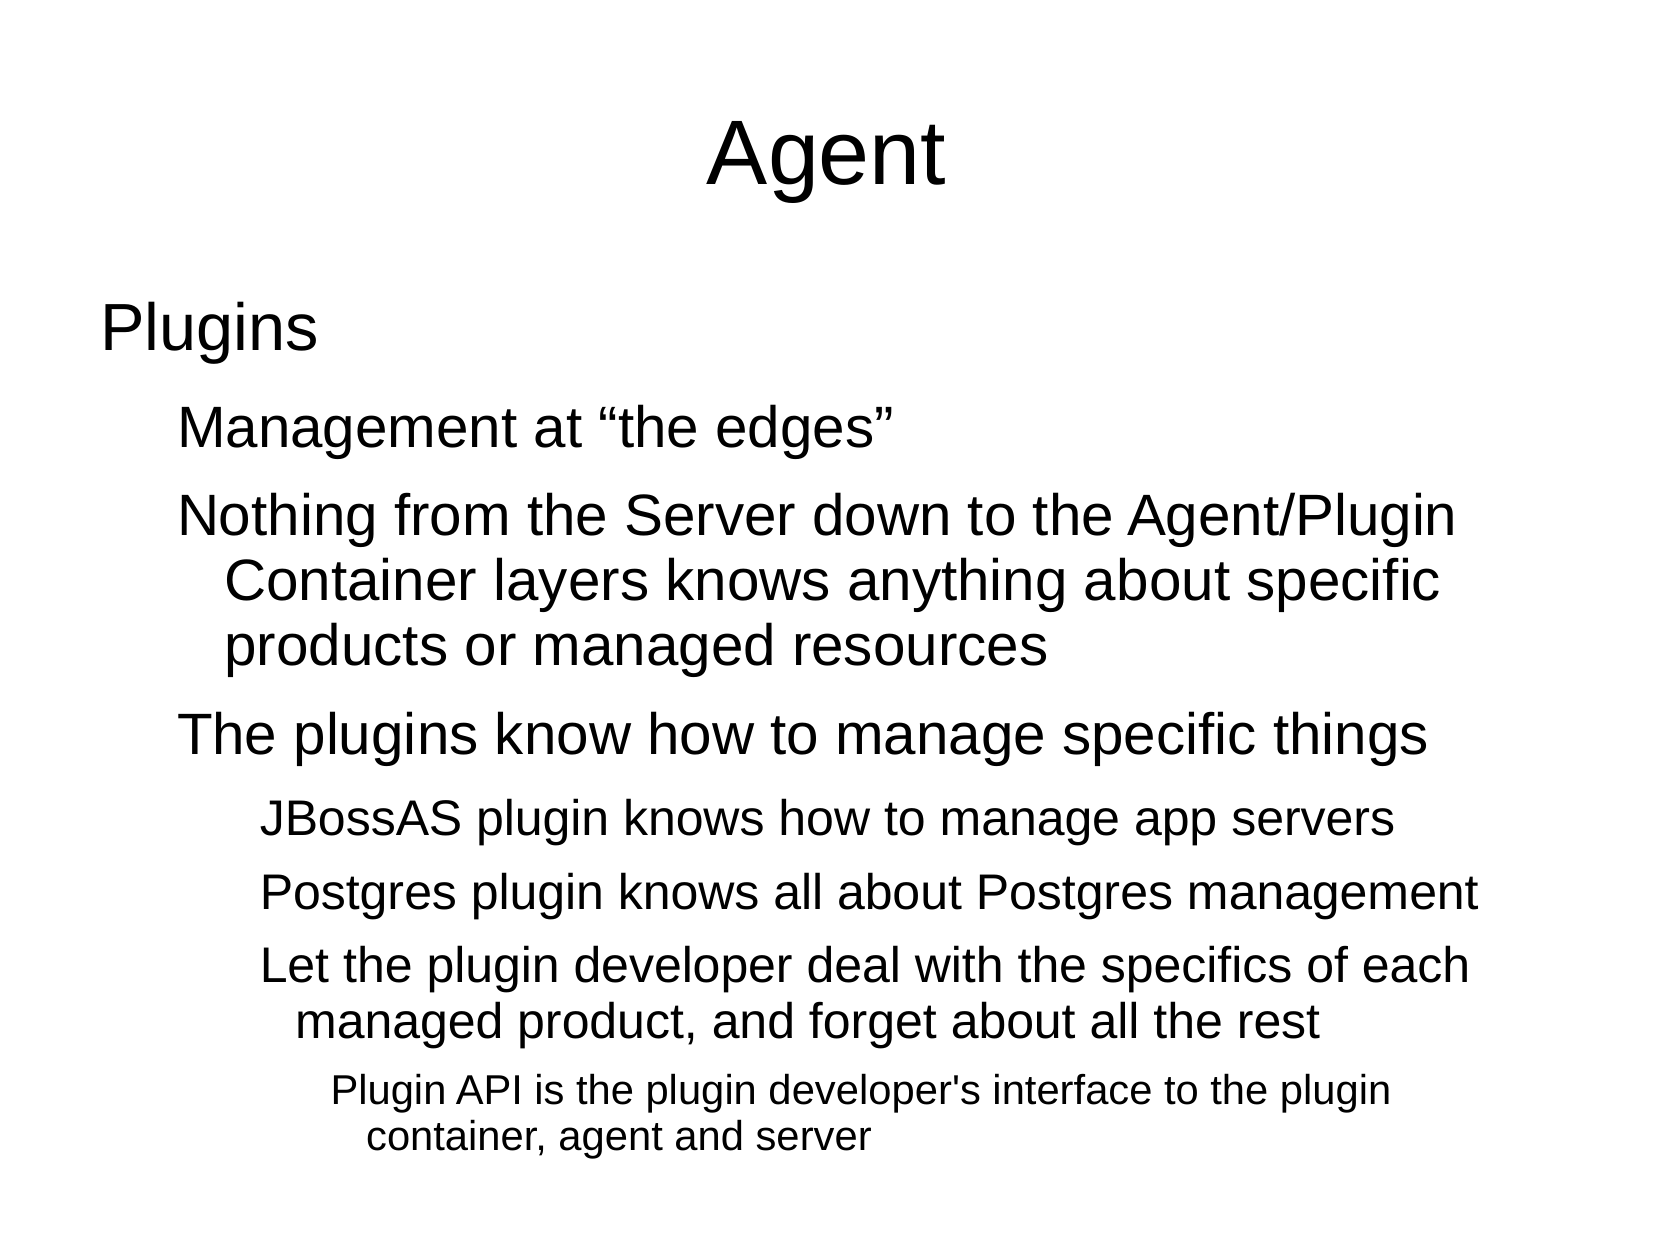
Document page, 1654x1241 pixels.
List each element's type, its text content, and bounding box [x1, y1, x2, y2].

list Plugins Management at “the edges” Nothing from the Server down to the Agent/Plugin Container layers knows anything about specific products or managed resources The plugins know how to manage specific things JBossAS plugin knows how to manage app servers Postgres plugin knows all about Postgres management Let the plugin developer deal with the specifics of each managed product, and forget about all the rest Plugin API is the plugin developer's interface to the plugin container, agent and server [82, 290, 1571, 1160]
title Agent [82, 56, 1571, 250]
